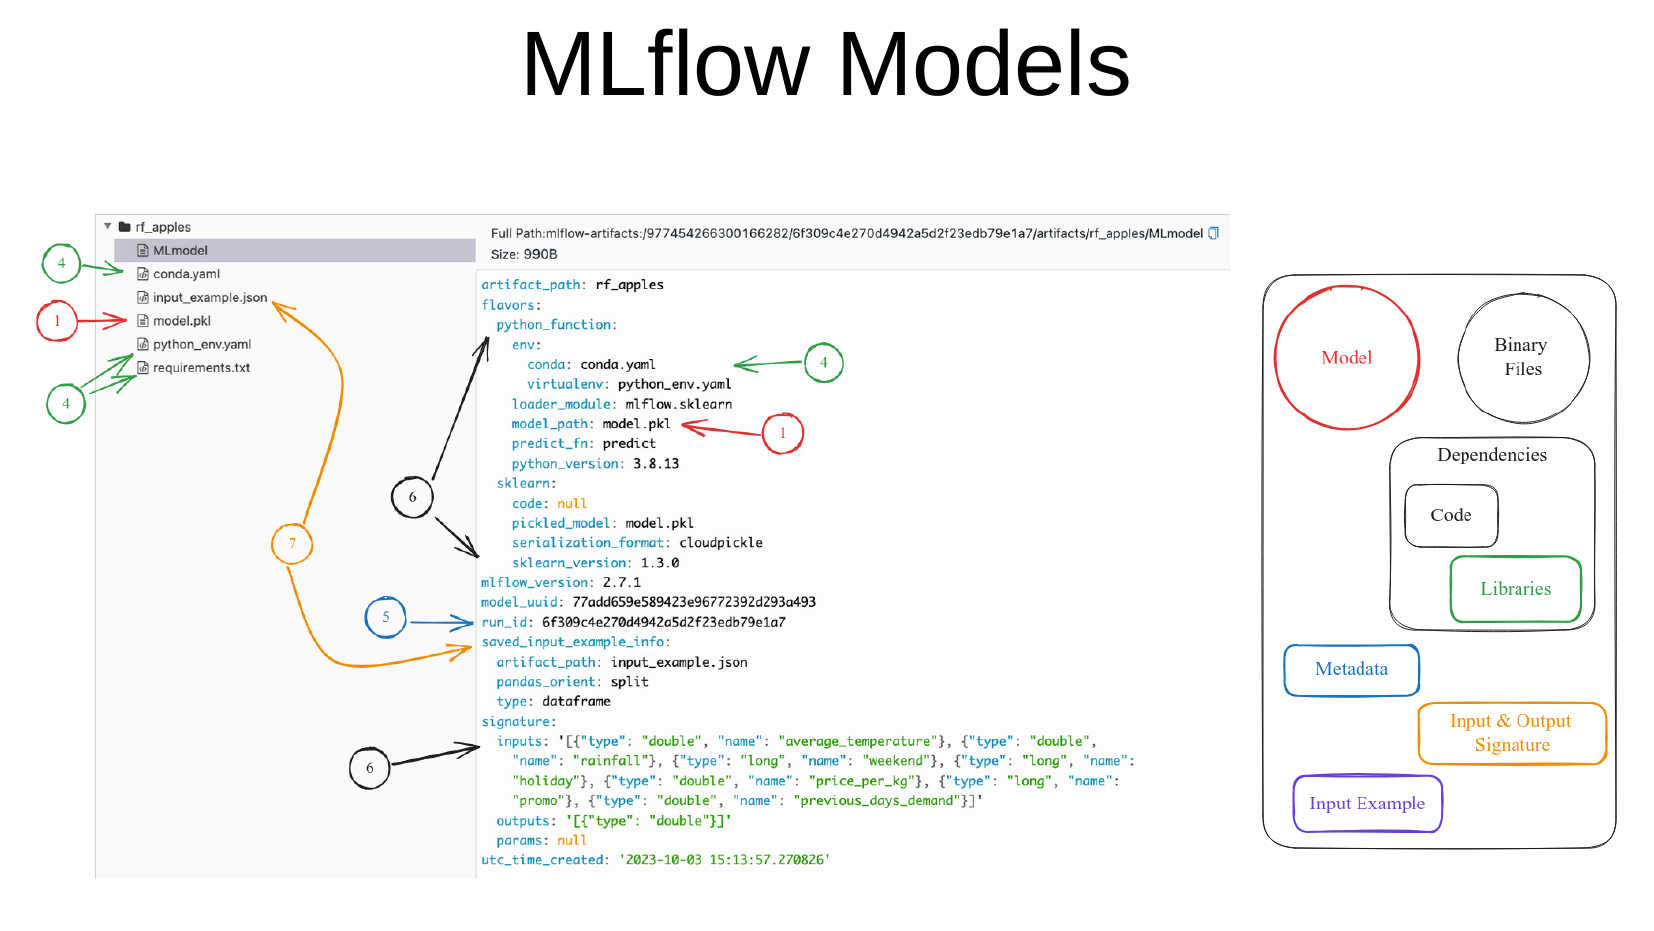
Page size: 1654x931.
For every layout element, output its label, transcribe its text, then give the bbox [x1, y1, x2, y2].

picture [29, 206, 1238, 886]
picture [1253, 265, 1625, 857]
title MLflow Models [82, 12, 1571, 218]
